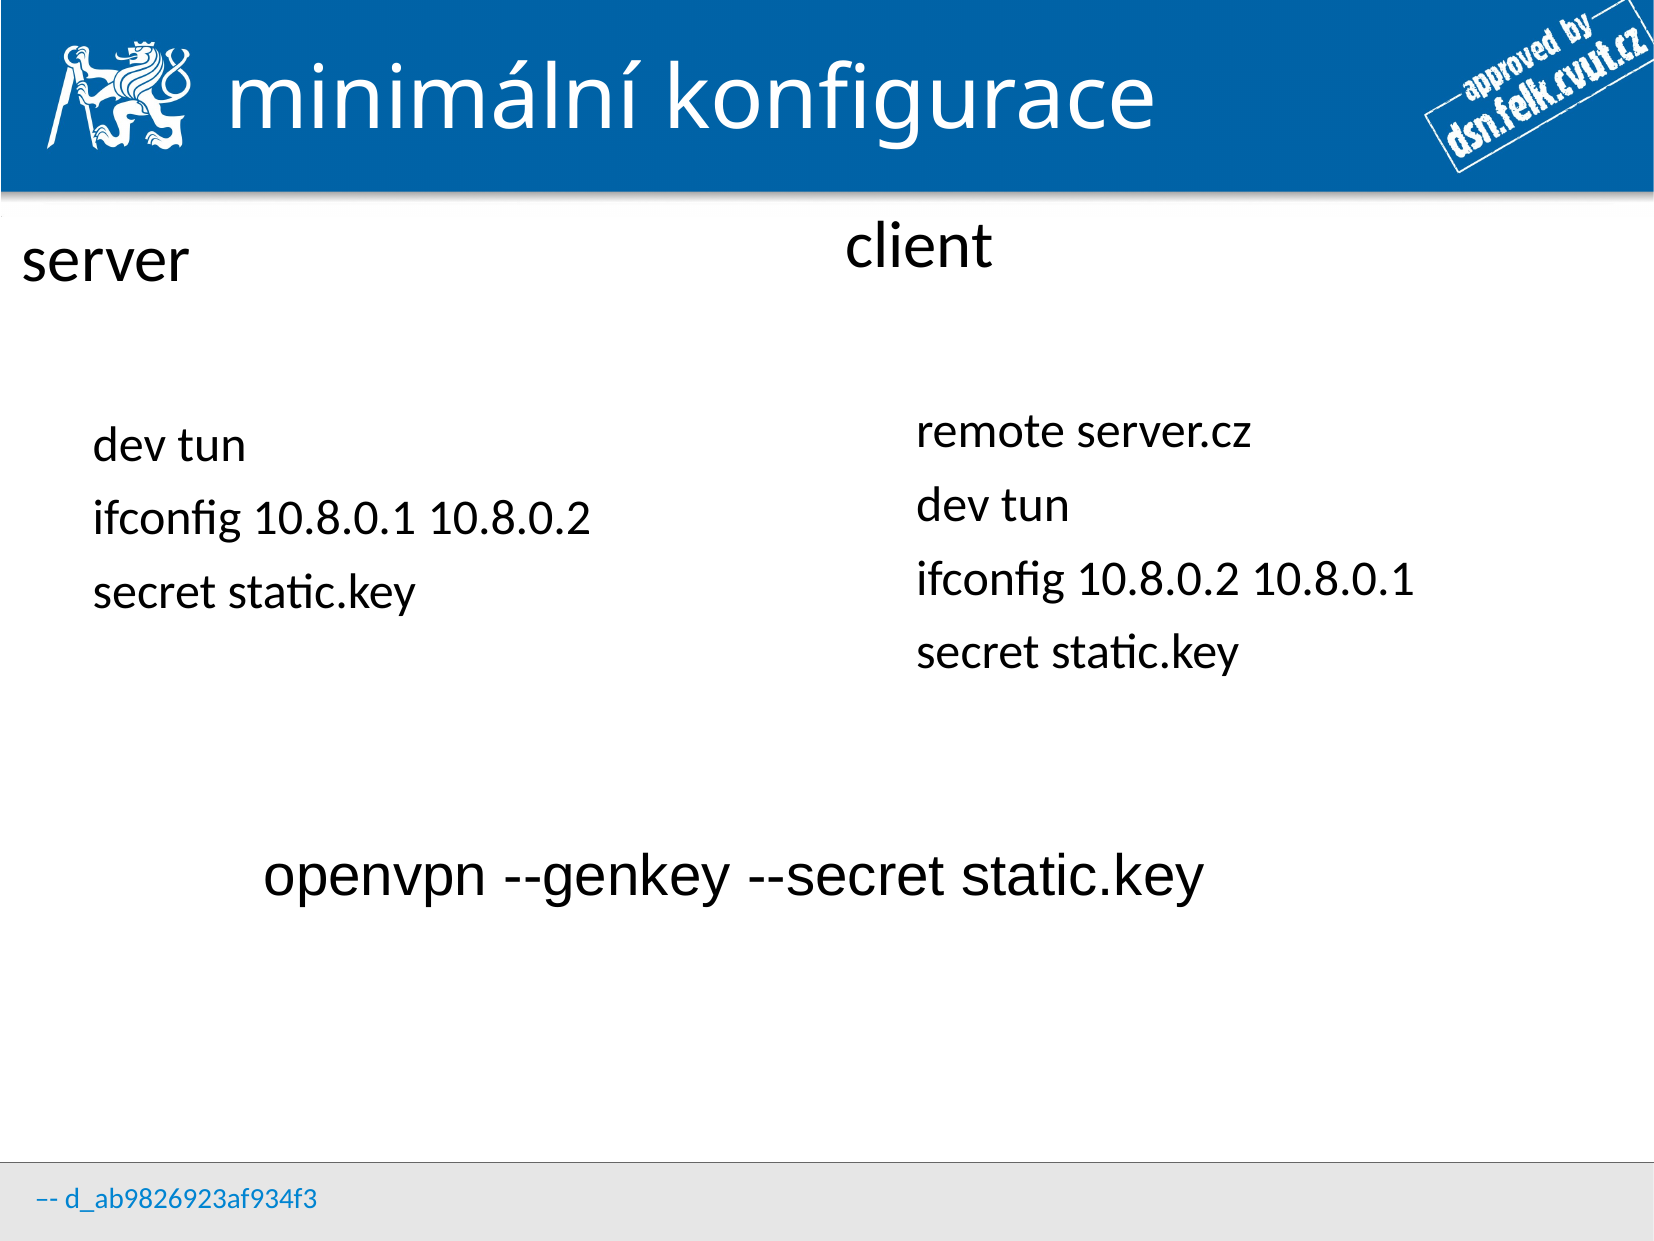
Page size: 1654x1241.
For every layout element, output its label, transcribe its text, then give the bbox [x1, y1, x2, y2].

list client remote server.cz dev tun ifconfig 10.8.0.2 10.8.0.1 secret static.key [845, 217, 1654, 737]
text_box openvpn --genkey --secret static.key [183, 835, 1221, 916]
list server dev tun ifconfig 10.8.0.1 10.8.0.2 secret static.key [0, 230, 849, 764]
picture [1, 0, 1654, 217]
title minimální konfigurace [225, 0, 1426, 188]
